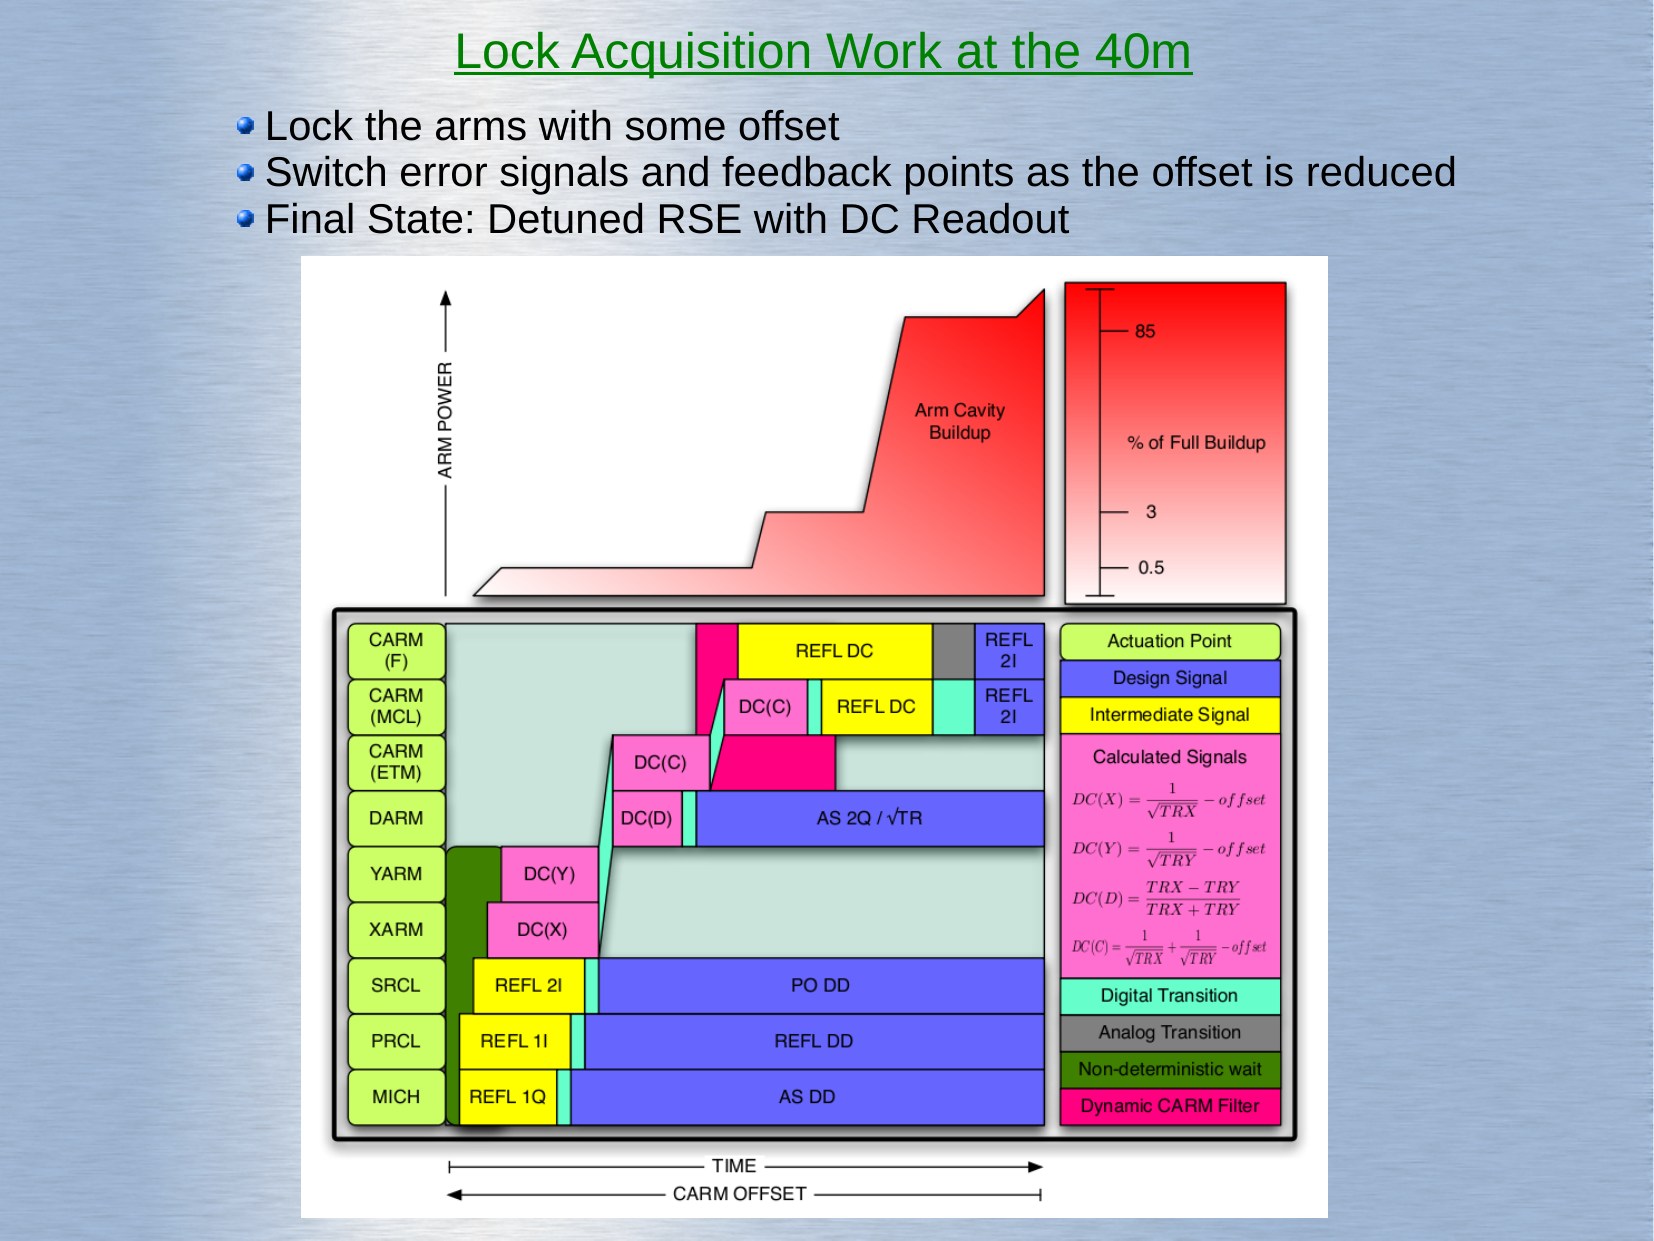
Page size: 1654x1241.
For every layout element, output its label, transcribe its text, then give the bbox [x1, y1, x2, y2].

picture [0, 0, 1654, 1241]
text_box Lock the arms with some offset Switch error signals and feedback points as the offset is reduced Final State: Detuned RSE with DC Readout [223, 95, 1473, 250]
text_box Lock Acquisition Work at the 40m [439, 16, 1208, 87]
